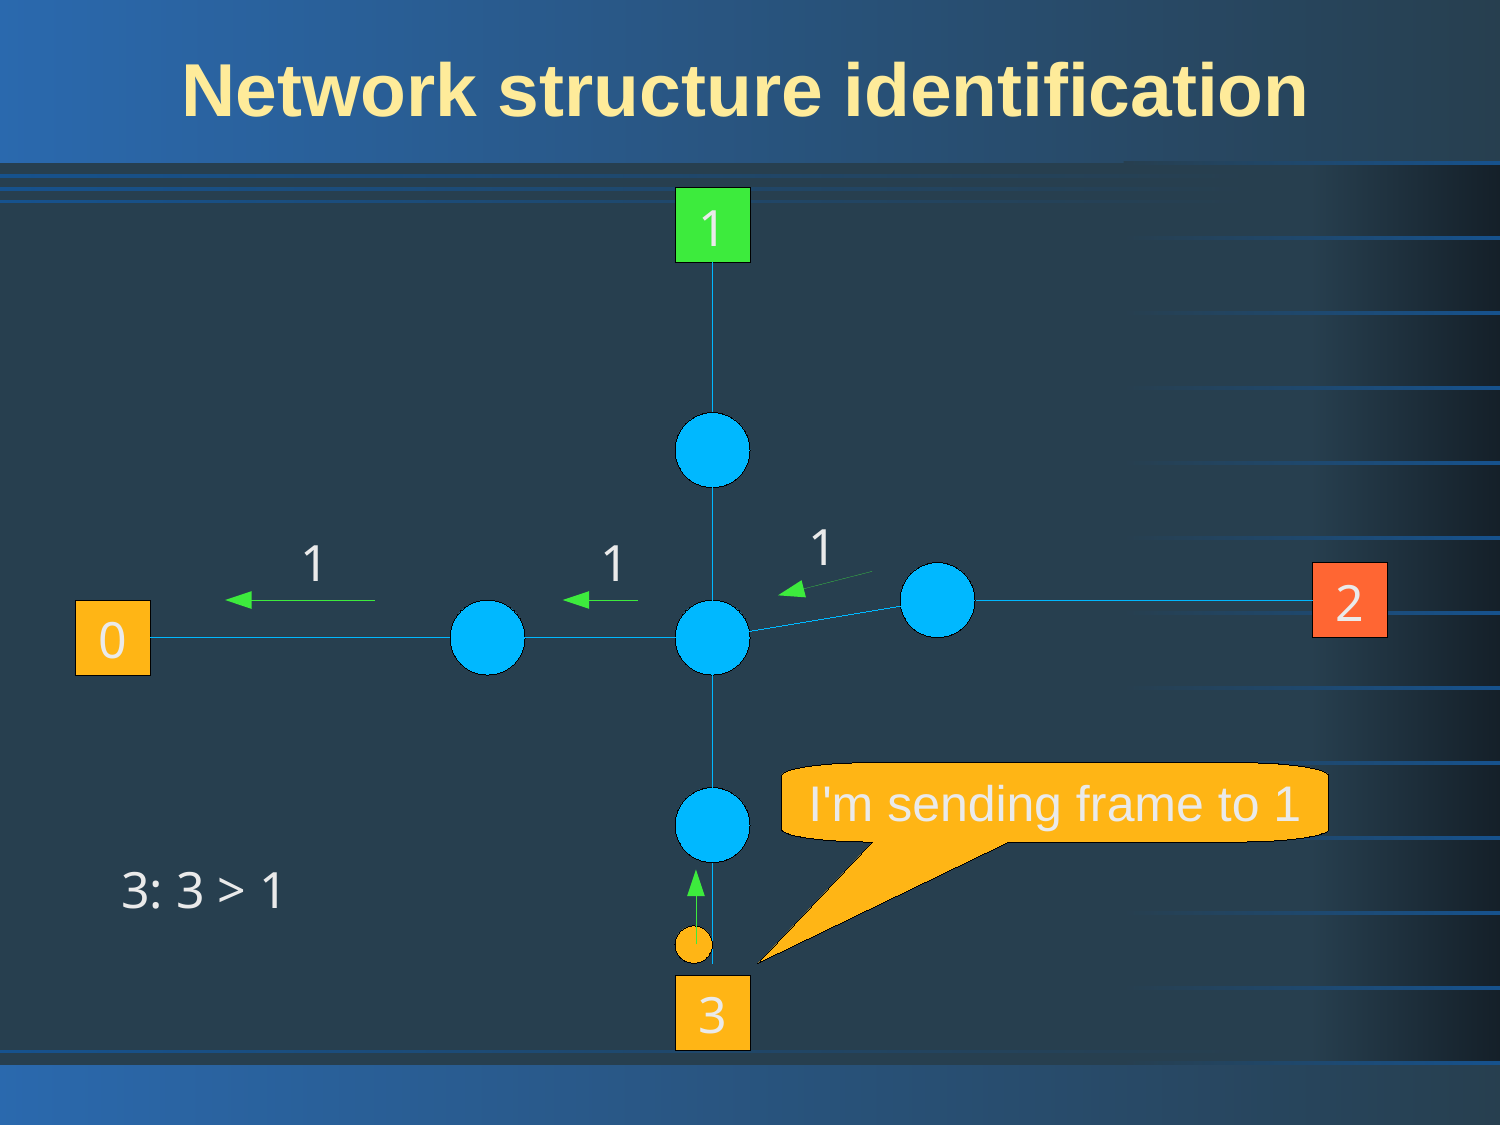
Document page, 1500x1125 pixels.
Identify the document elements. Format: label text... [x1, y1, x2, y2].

text_box 1 [300, 525, 333, 596]
text_box [675, 600, 751, 676]
text_box [674, 925, 713, 964]
text_box [900, 562, 976, 638]
text_box [675, 412, 751, 488]
title Network structure identification [83, 24, 1409, 151]
text_box I'm sending frame to 1 [757, 762, 1329, 964]
text_box 3 [675, 975, 751, 1051]
text_box 3: 3 > 1 [121, 851, 317, 922]
text_box 2 [1312, 562, 1388, 638]
text_box 1 [600, 525, 633, 596]
text_box [675, 787, 751, 863]
text_box [450, 600, 526, 676]
text_box 1 [808, 508, 847, 580]
text_box 1 [675, 187, 751, 263]
text_box 0 [75, 600, 151, 676]
